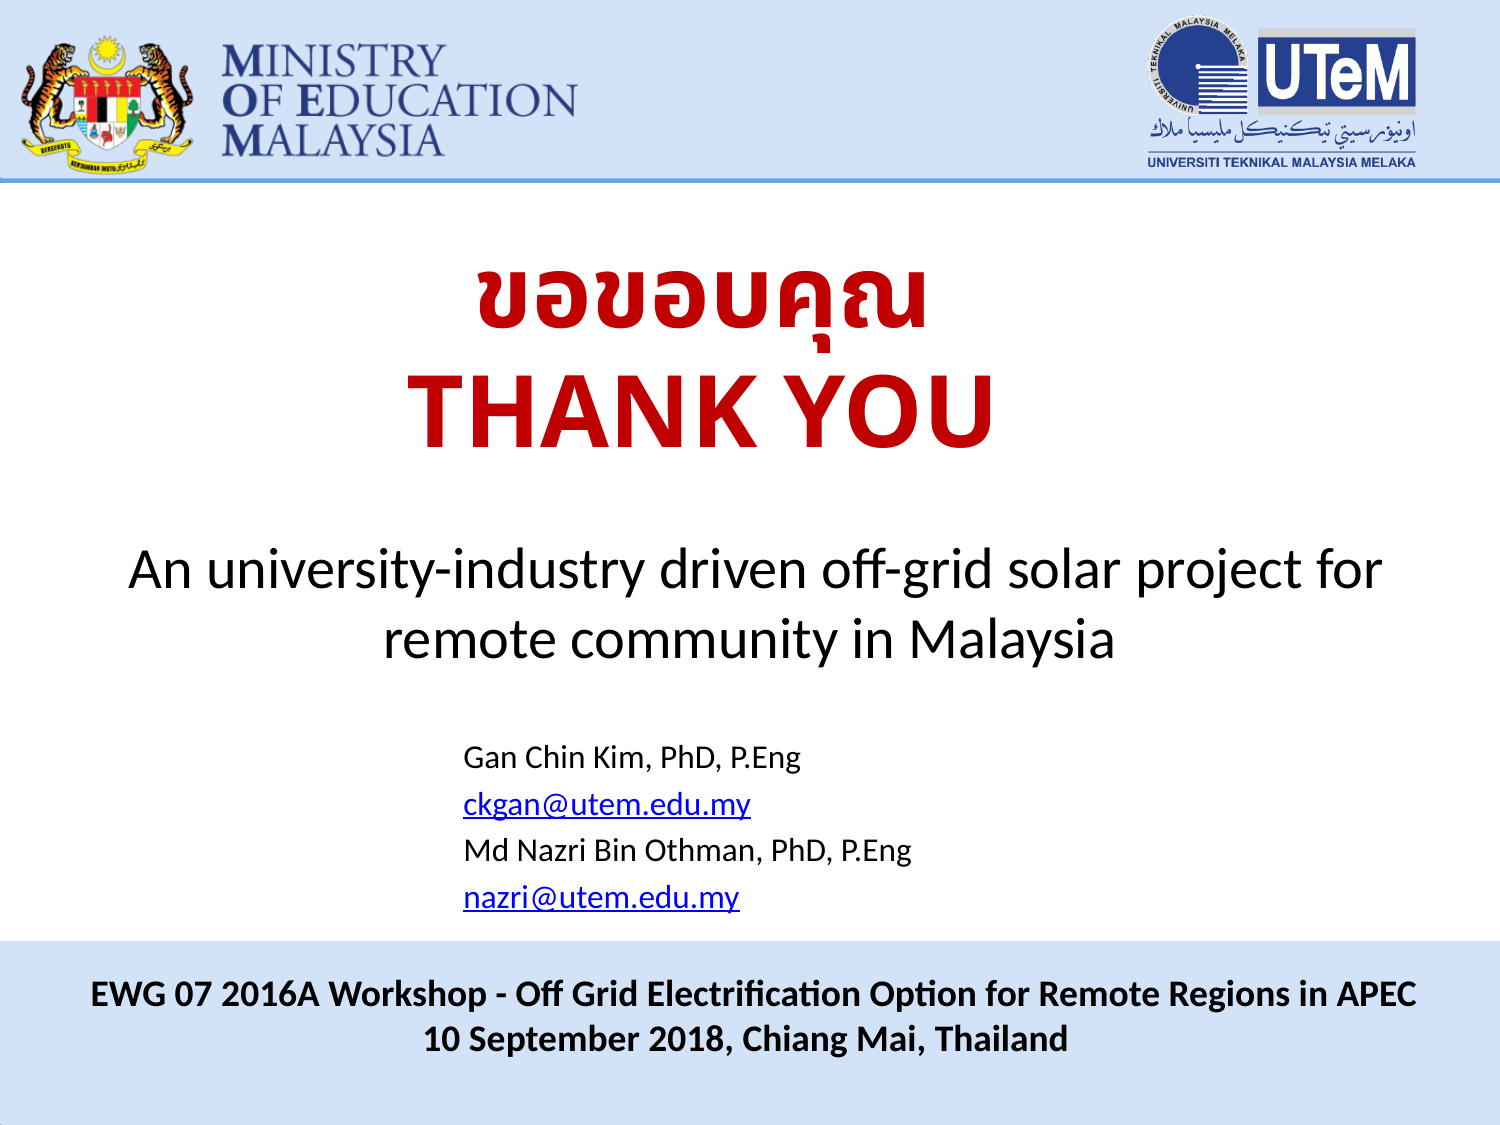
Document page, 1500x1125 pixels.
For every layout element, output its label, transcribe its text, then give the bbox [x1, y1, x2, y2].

text_box Gan Chin Kim, PhD, P.Eng ckgan@utem.edu.my Md Nazri Bin Othman, PhD, P.Eng nazri@utem.edu.my [448, 727, 1052, 953]
title An university-industry driven off-grid solar project for remote community in Malaysia [70, 503, 1430, 697]
picture [0, 941, 1500, 1125]
text_box EWG 07 2016A Workshop - Off Grid Electrification Option for Remote Regions in APEC 10 September 2018, Chiang Mai, Thailand [53, 916, 1447, 1067]
text_box ขอขอบคุณ THANK YOU [218, 219, 1187, 475]
picture [0, 0, 1500, 352]
